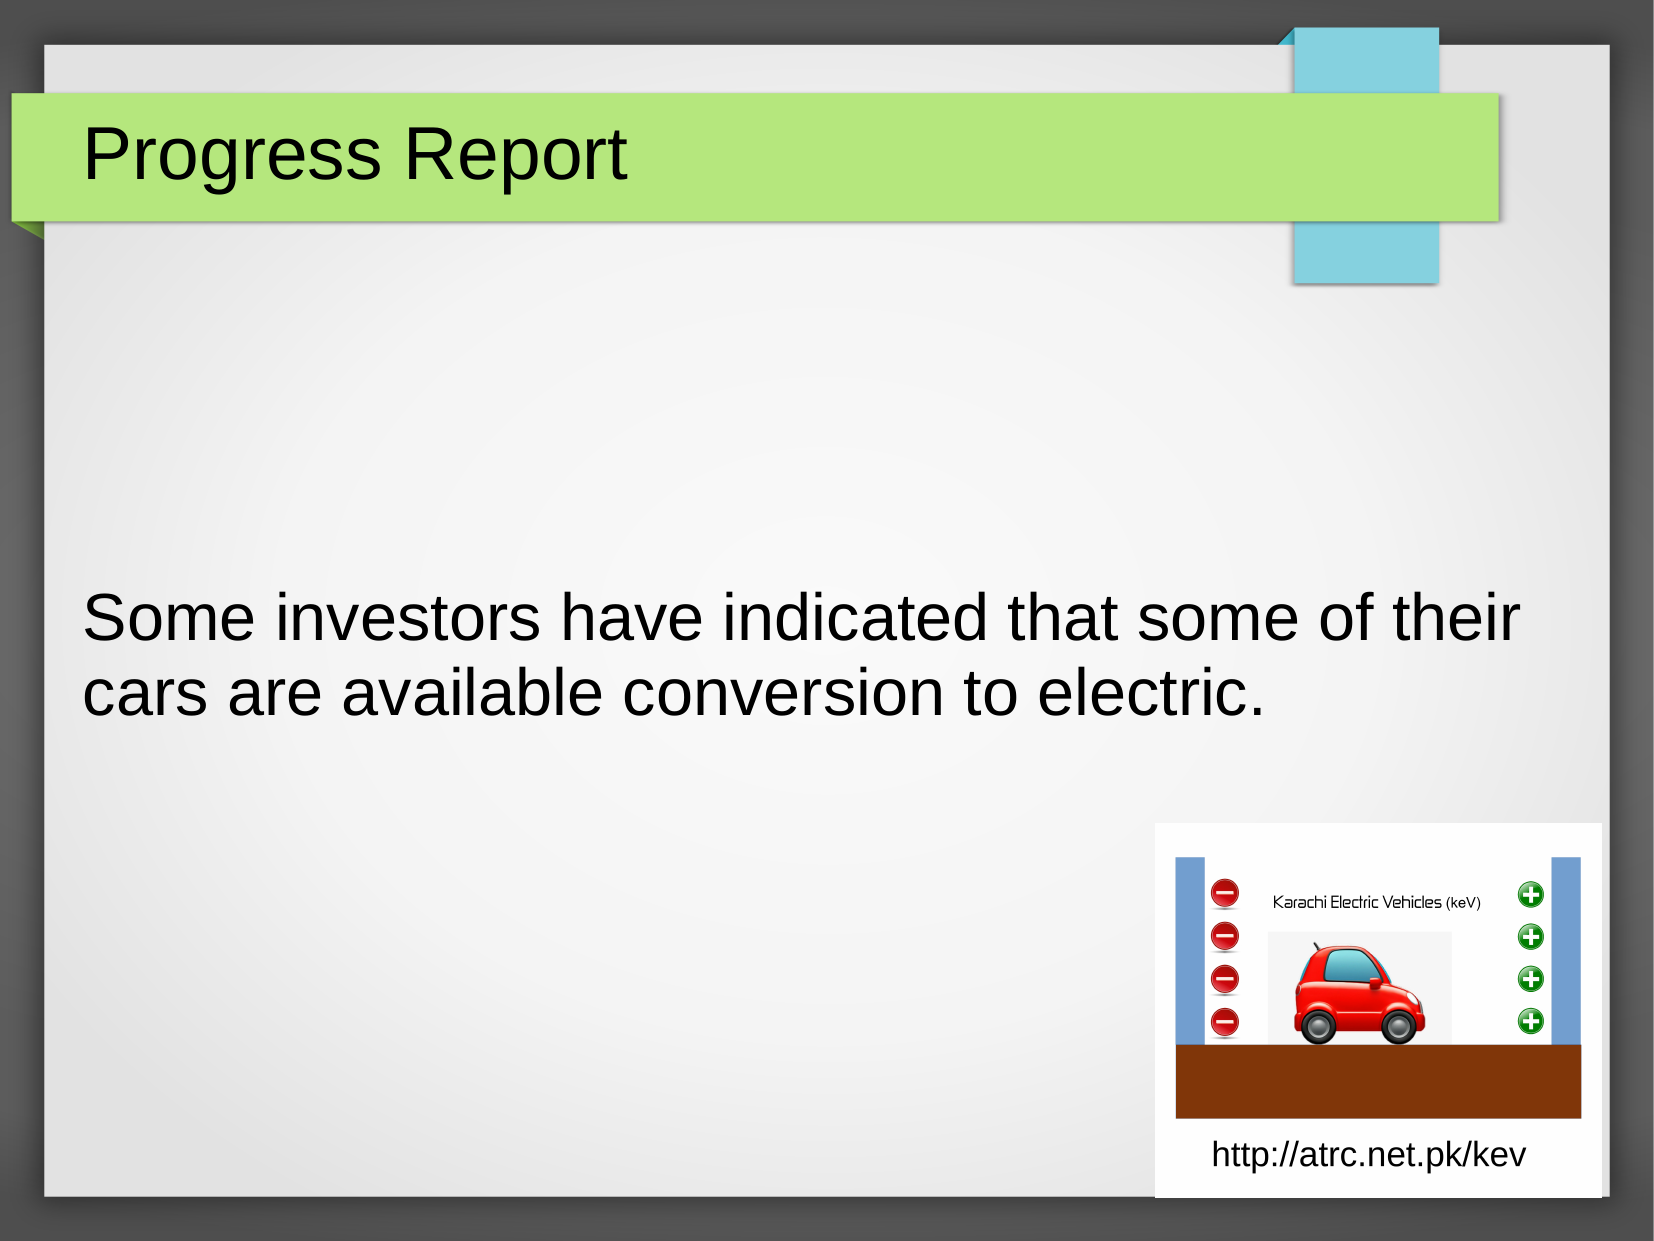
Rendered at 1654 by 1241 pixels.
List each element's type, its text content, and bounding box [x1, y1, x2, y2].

picture [0, 0, 1654, 1241]
title Progress Report [82, 94, 1264, 213]
subtitle Some investors have indicated that some of their cars are available conversion to electric. [82, 295, 1571, 1015]
